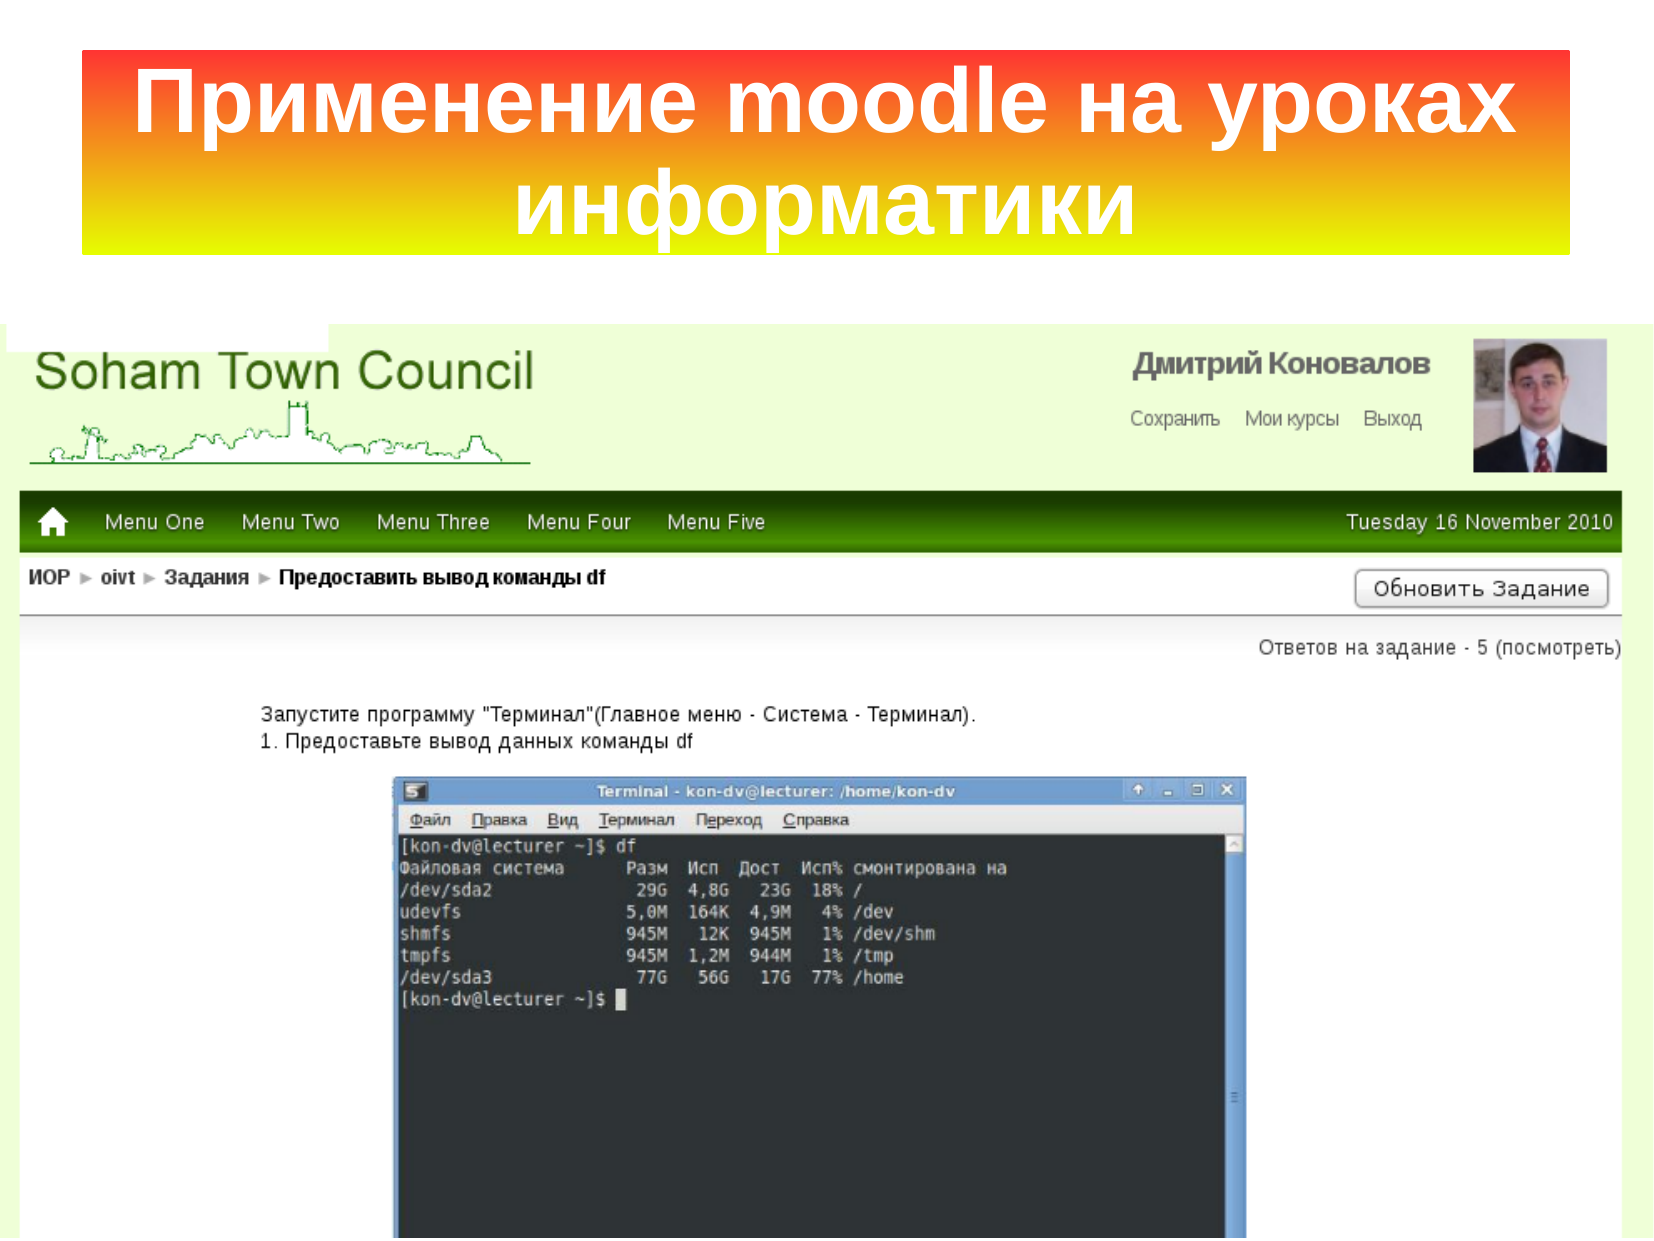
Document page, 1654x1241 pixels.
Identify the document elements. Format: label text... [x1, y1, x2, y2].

title Применение moodle на уроках информатики [82, 50, 1570, 255]
picture [0, 324, 1654, 1238]
